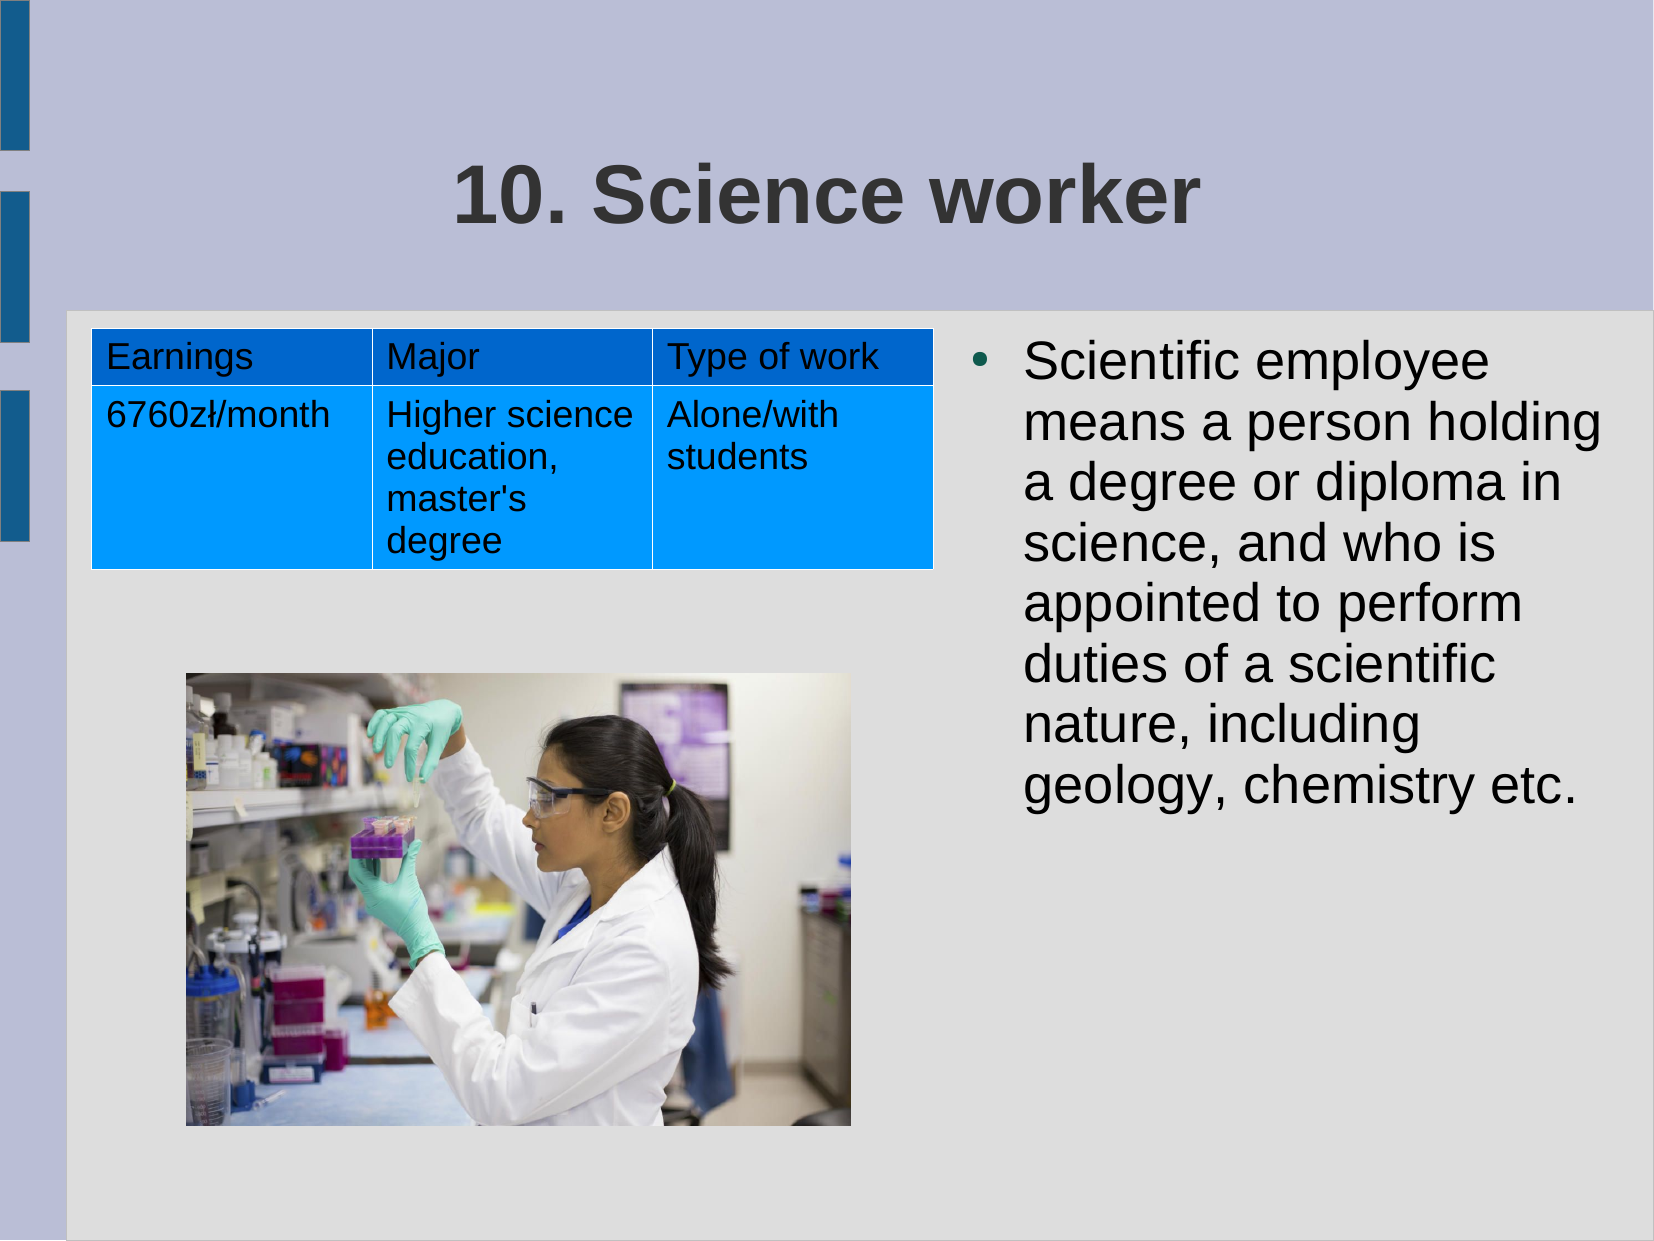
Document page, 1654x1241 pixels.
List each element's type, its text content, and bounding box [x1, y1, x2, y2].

table_header Earnings [92, 329, 372, 385]
title 10. Science worker [121, 91, 1534, 299]
table_cell Higher science education, master's degree [373, 386, 652, 569]
table_header Major [373, 329, 652, 385]
list Scientific employee means a person holding a degree or diploma in science, and who is appointed to perform duties of a scientific nature, including geology, chemistry etc. [952, 330, 1642, 1179]
picture [186, 673, 851, 1126]
table_cell 6760zł/month [92, 386, 372, 569]
table_header Type of work [653, 329, 933, 385]
table_cell Alone/with students [653, 386, 933, 569]
